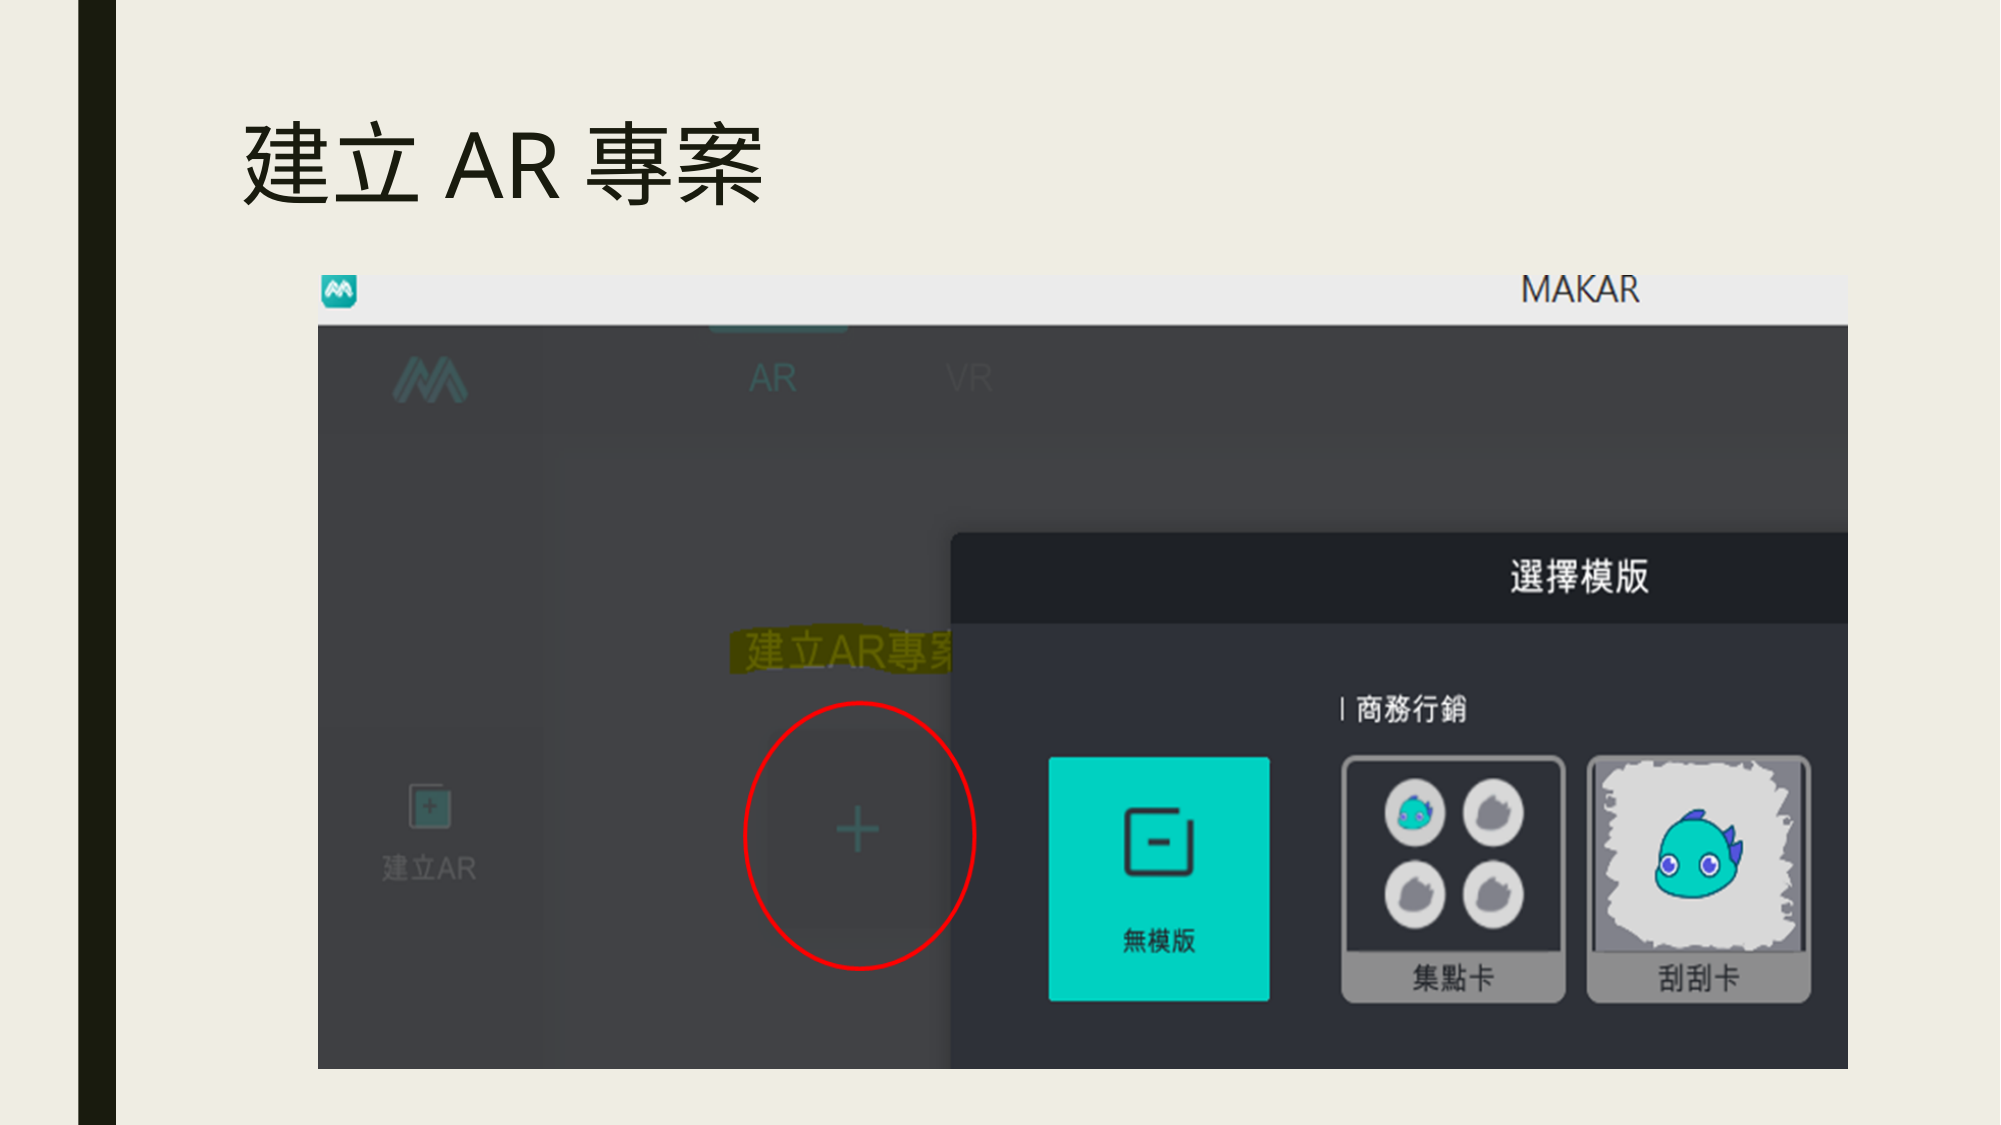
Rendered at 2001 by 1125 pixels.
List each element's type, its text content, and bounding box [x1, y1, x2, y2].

title 建立AR專案 [225, 112, 1801, 357]
picture [318, 248, 1878, 1097]
